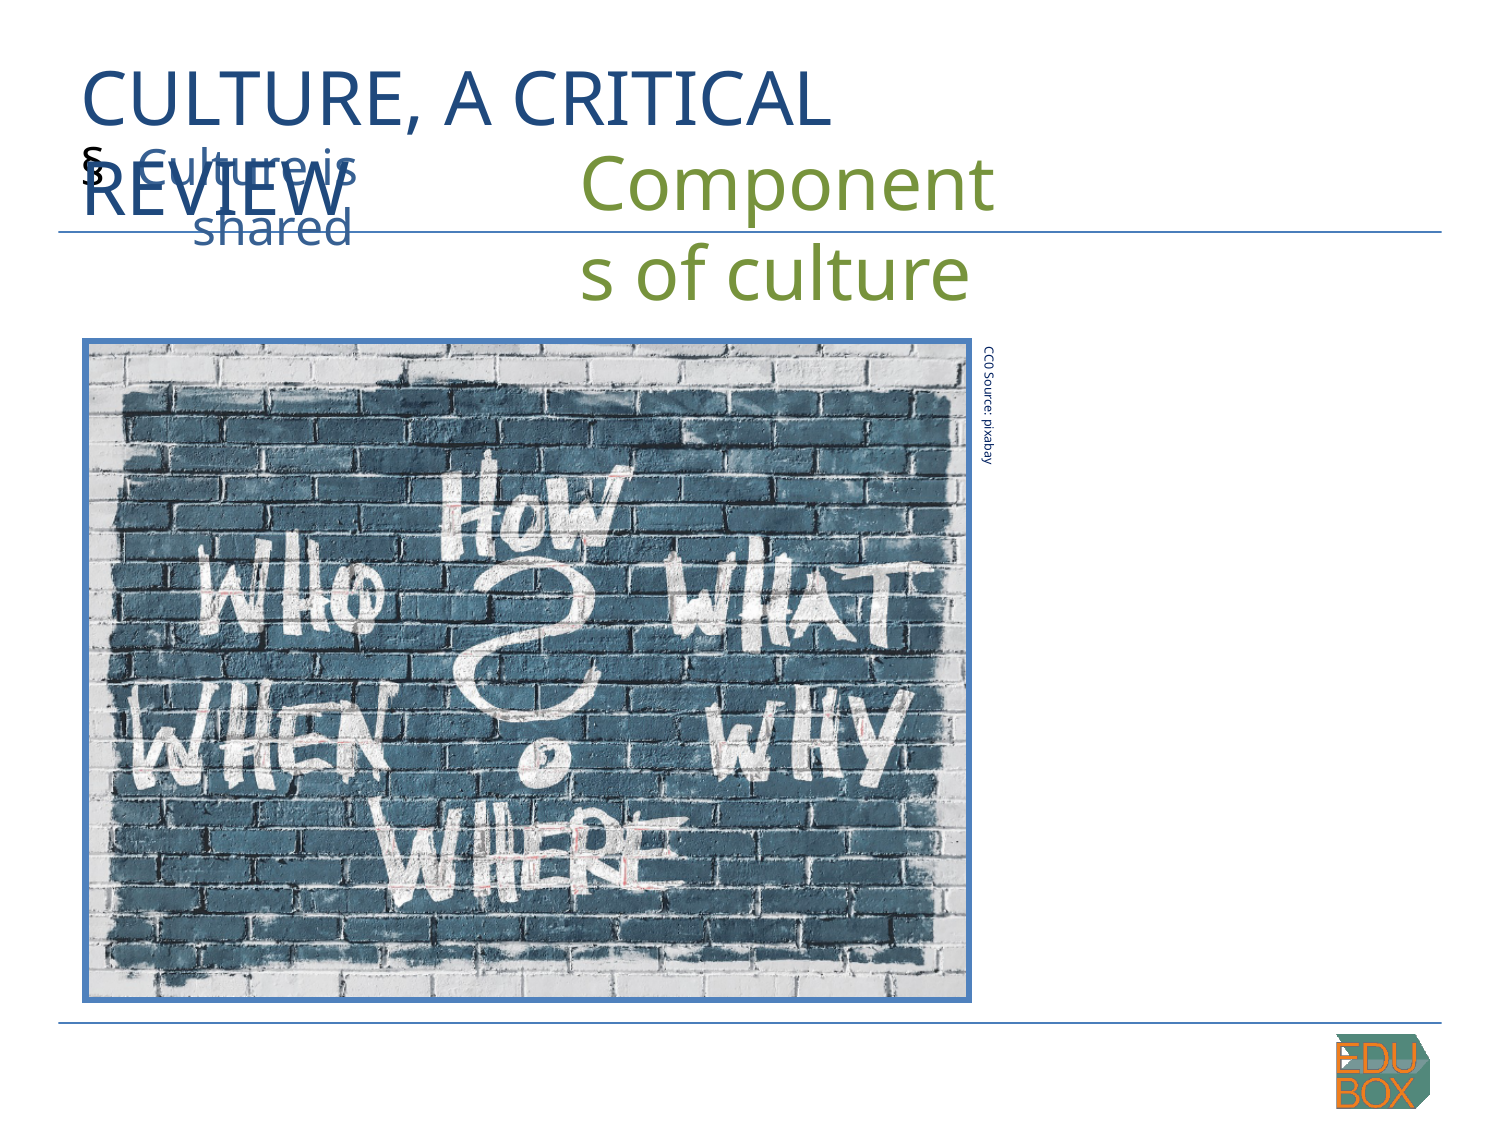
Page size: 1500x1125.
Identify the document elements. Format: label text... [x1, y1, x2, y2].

list Components of culture [64, 153, 1040, 247]
title CULTURE, A CRITICAL REVIEW [64, 42, 1294, 153]
picture [88, 344, 967, 997]
list Culture is shared [53, 251, 1404, 344]
text_box CC0 Source: pixabay [972, 331, 1005, 705]
picture [1328, 1028, 1437, 1114]
